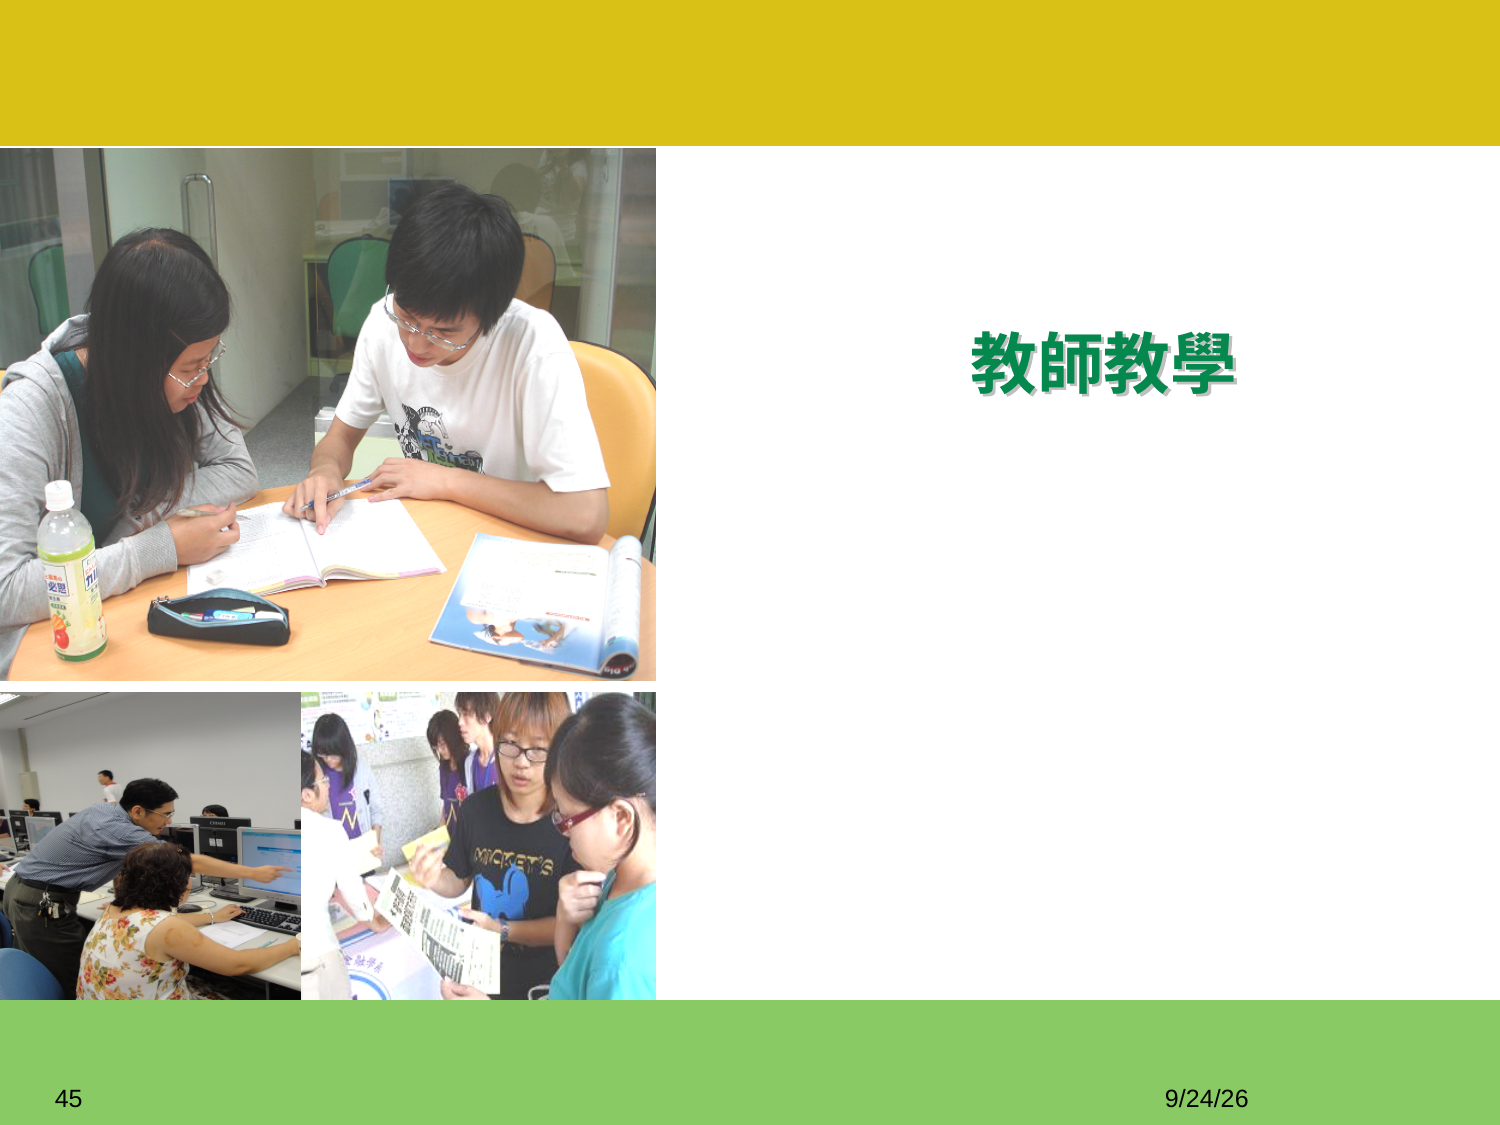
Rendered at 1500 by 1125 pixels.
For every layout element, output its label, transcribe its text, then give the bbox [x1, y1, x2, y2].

text_box [37, 1074, 100, 1116]
text_box [1149, 1074, 1475, 1116]
title 教師教學 [785, 314, 1423, 390]
